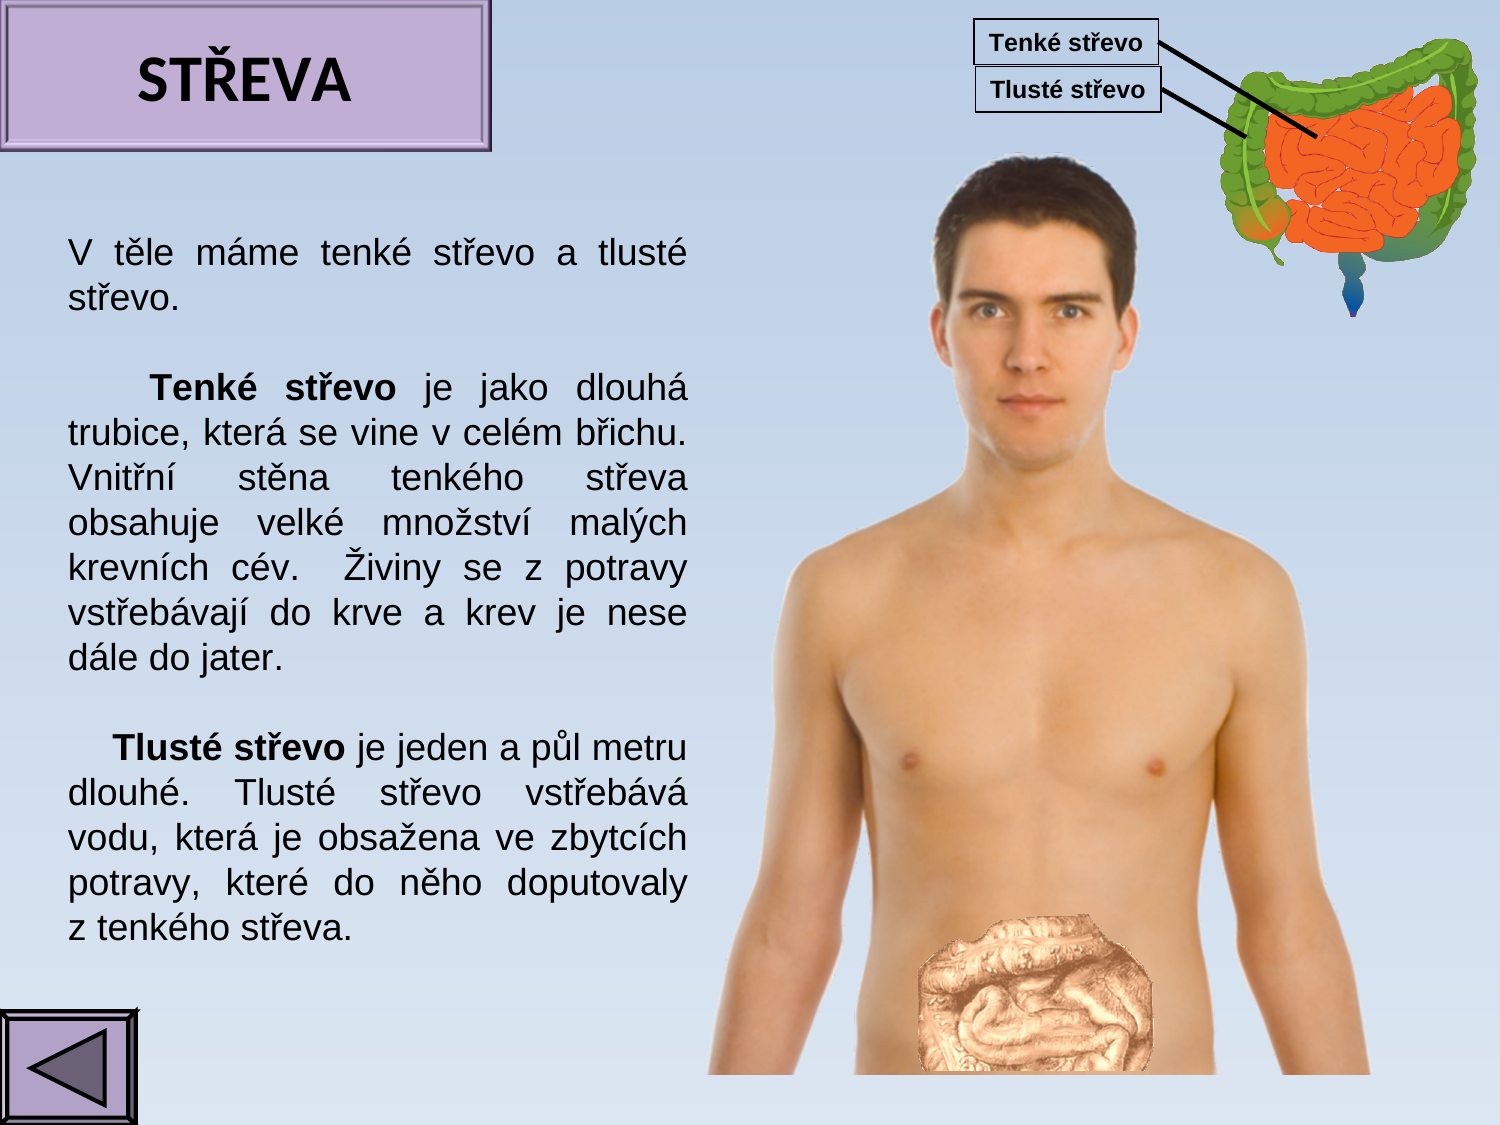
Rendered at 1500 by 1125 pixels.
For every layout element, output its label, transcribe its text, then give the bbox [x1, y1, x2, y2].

picture [0, 0, 494, 154]
text_box V těle máme tenké střevo a tlusté střevo. Tenké střevo je jako dlouhá trubice, která se vine v celém břichu. Vnitřní stěna tenkého střeva obsahuje velké množství malých krevních cév. Živiny se z potravy vstřebávají do krve a krev je nese dále do jater. Tlusté střevo je jeden a půl metru dlouhé. Tlusté střevo vstřebává vodu, která je obsažena ve zbytcích potravy, které do něho doputovaly z tenkého střeva. [53, 219, 703, 956]
picture [578, 30, 1500, 1075]
text_box STŘEVA [0, 0, 491, 149]
text_box [1, 1011, 136, 1125]
text_box Tenké střevo [974, 19, 1159, 65]
text_box Tlusté střevo [975, 66, 1162, 112]
